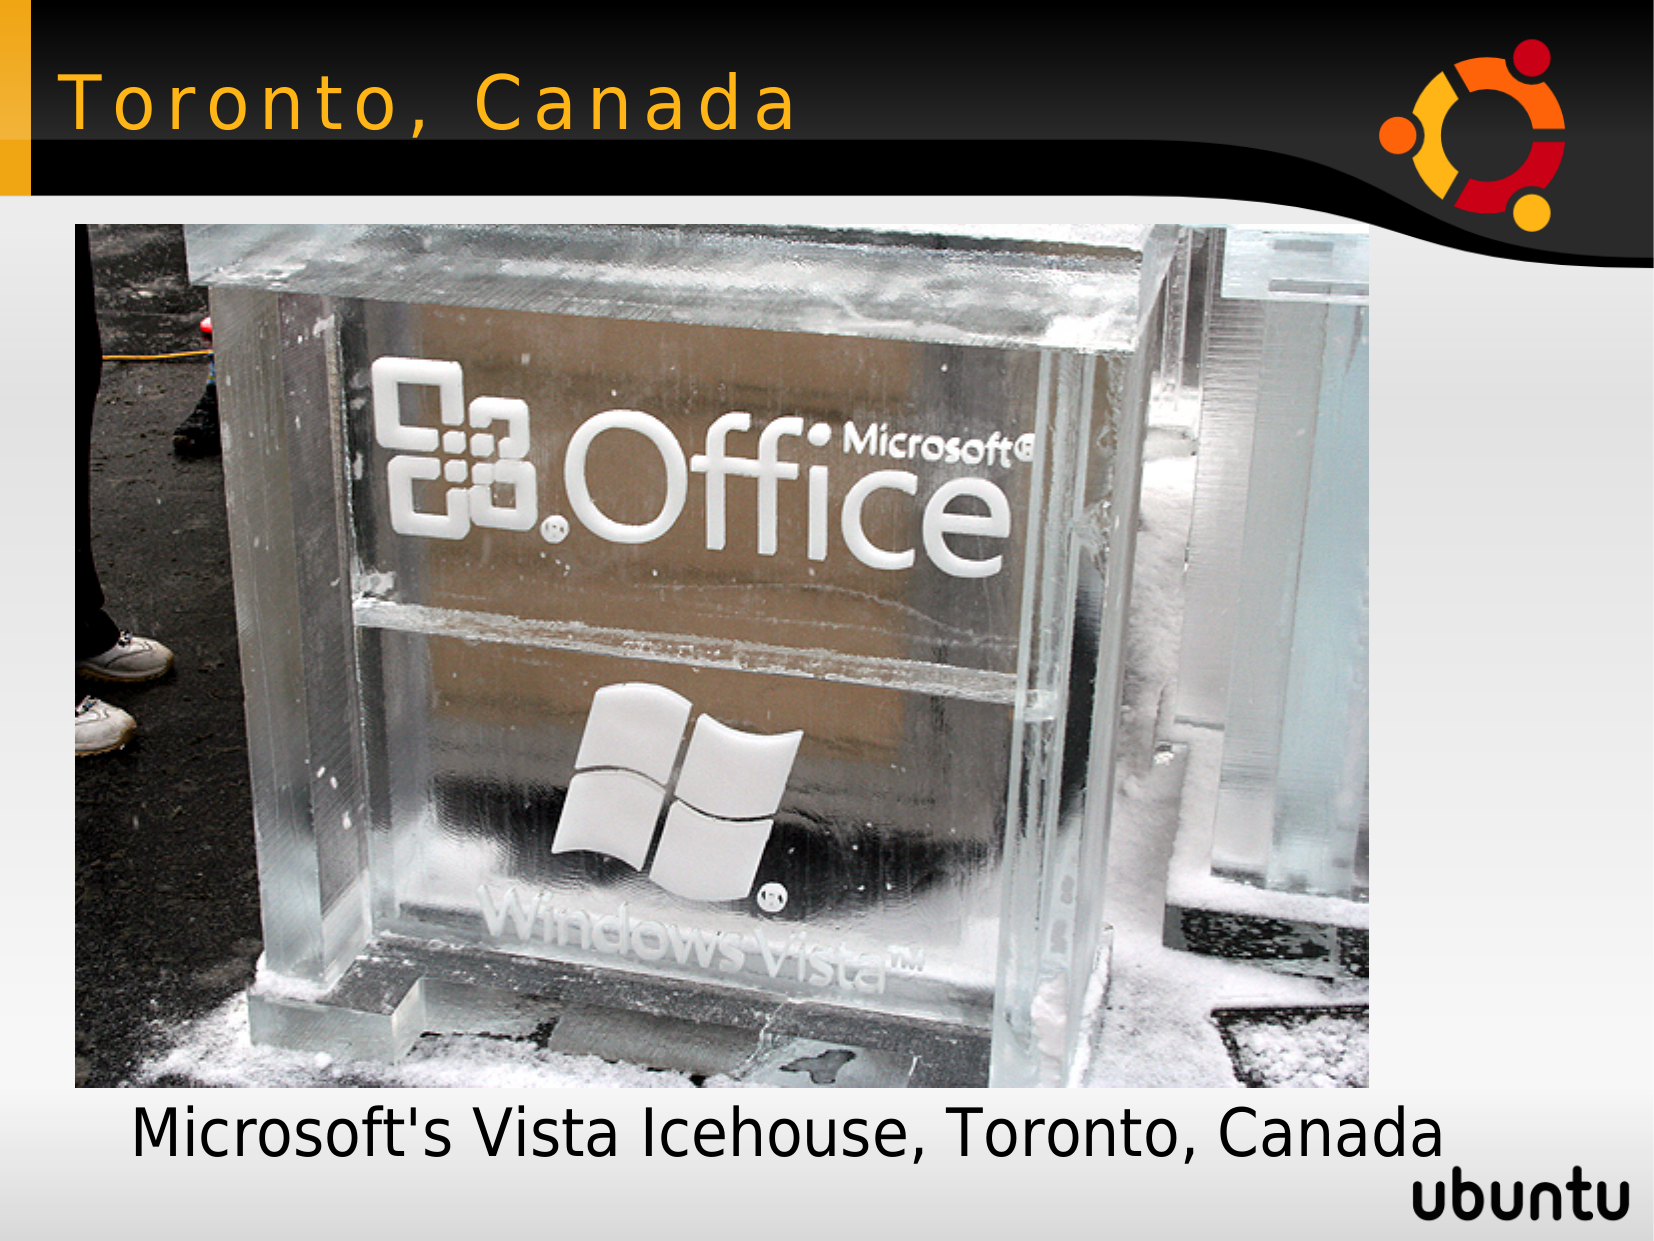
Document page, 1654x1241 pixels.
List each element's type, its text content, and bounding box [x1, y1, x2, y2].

picture [0, 0, 1654, 1241]
text_box Microsoft's Vista Icehouse, Toronto, Canada [115, 1087, 1611, 1181]
title Toronto, Canada [59, 36, 1270, 171]
